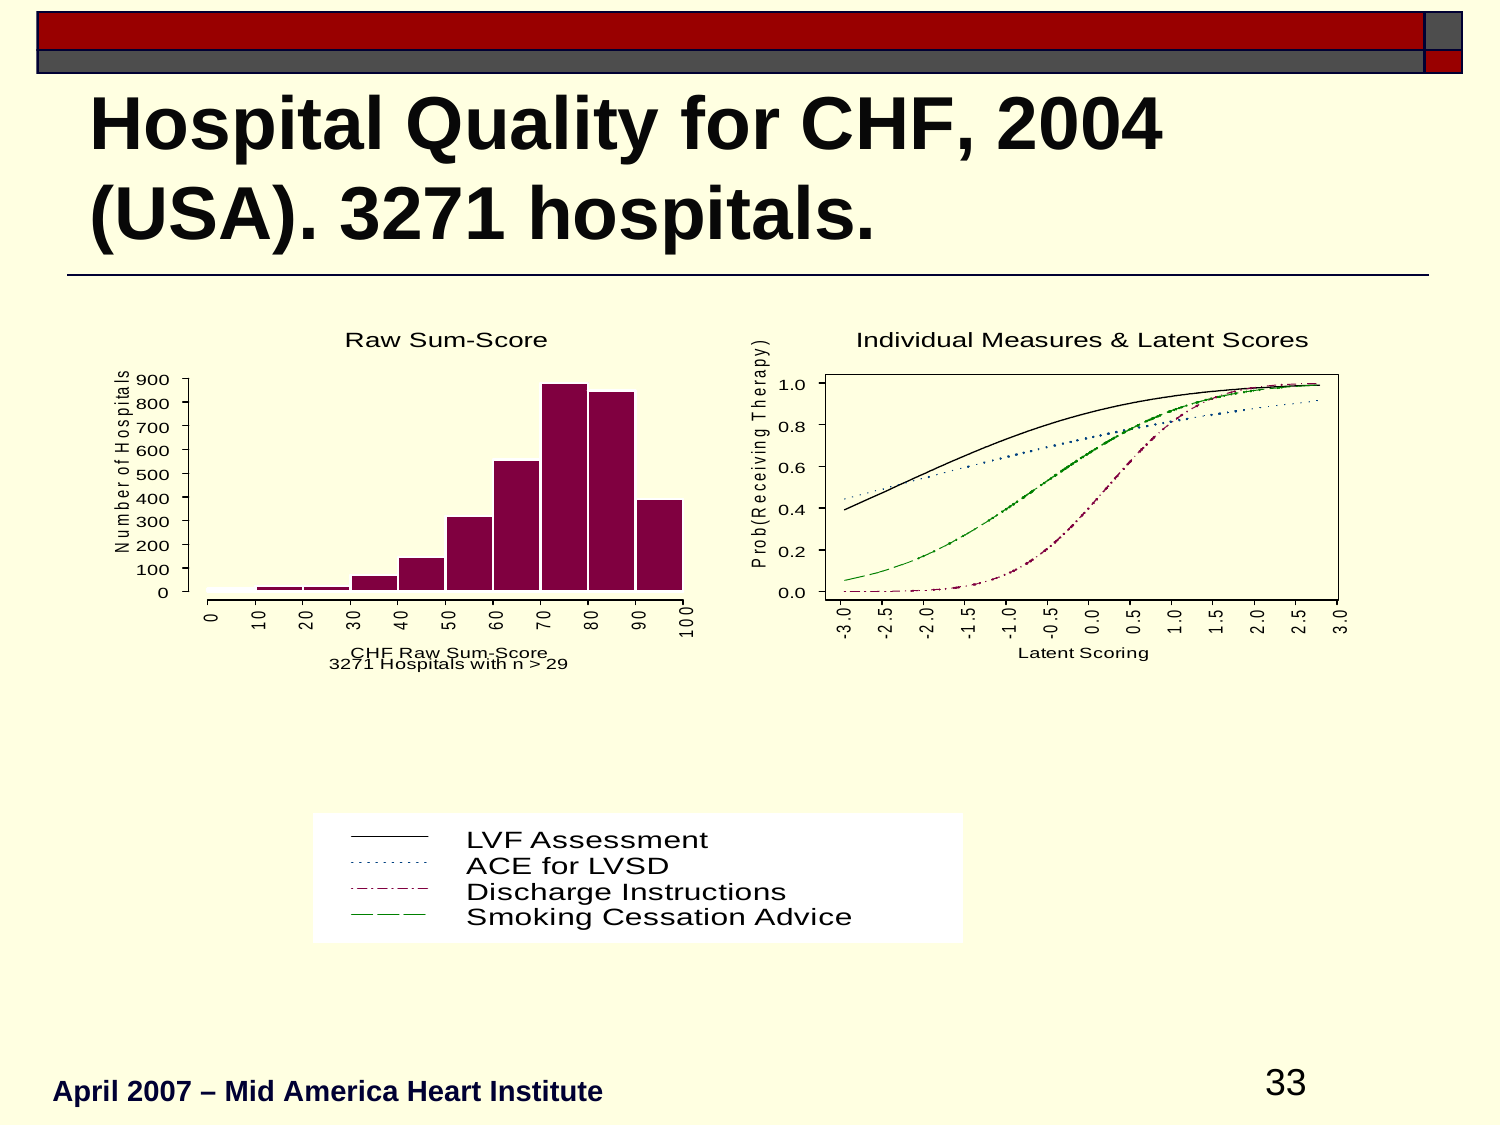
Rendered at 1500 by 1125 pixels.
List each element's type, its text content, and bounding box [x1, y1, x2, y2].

chart [87, 299, 1401, 1051]
text_box Hospital Quality for CHF, 2004 (USA). 3271 hospitals. [75, 87, 1426, 263]
